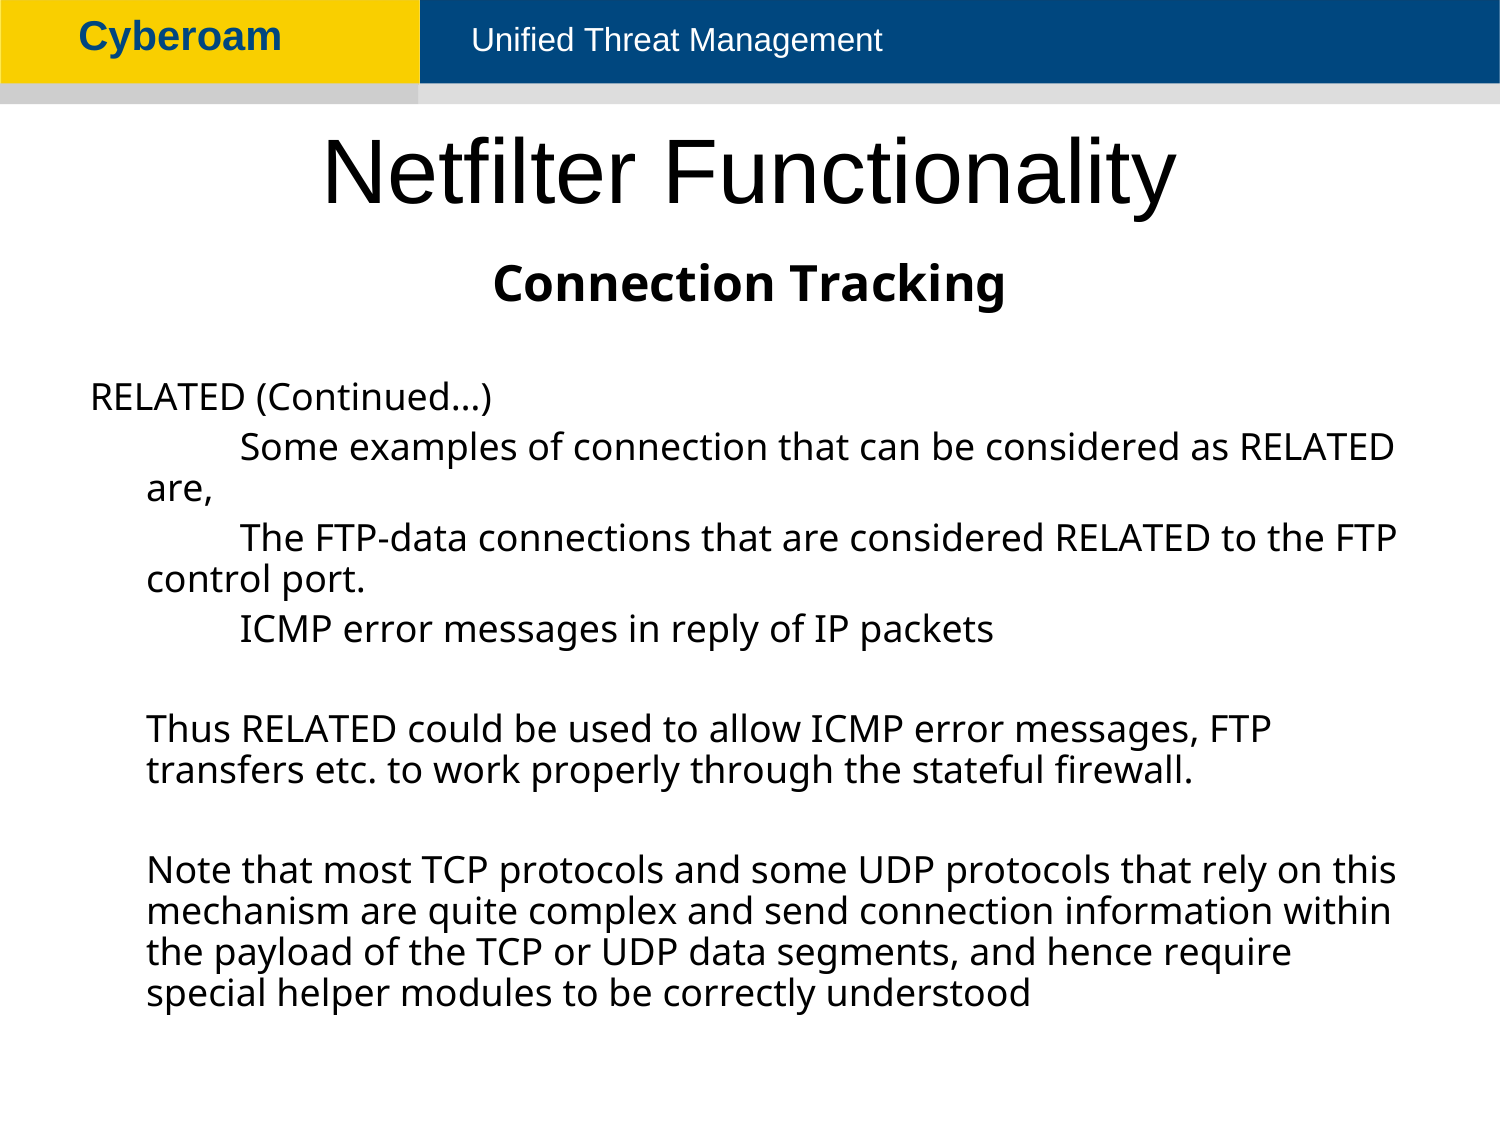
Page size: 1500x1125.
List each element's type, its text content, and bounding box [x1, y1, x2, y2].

list Connection Tracking RELATED (Continued…) Some examples of connection that can be considered as RELATED are, The FTP-data connections that are considered RELATED to the FTP control port. ICMP error messages in reply of IP packets Thus RELATED could be used to allow ICMP error messages, FTP transfers etc. to work properly through the stateful firewall. Note that most TCP protocols and some UDP protocols that rely on this mechanism are quite complex and send connection information within the payload of the TCP or UDP data segments, and hence require special helper modules to be correctly understood [75, 249, 1426, 1125]
picture [0, 0, 1500, 83]
title Netfilter Functionality [75, 112, 1426, 233]
